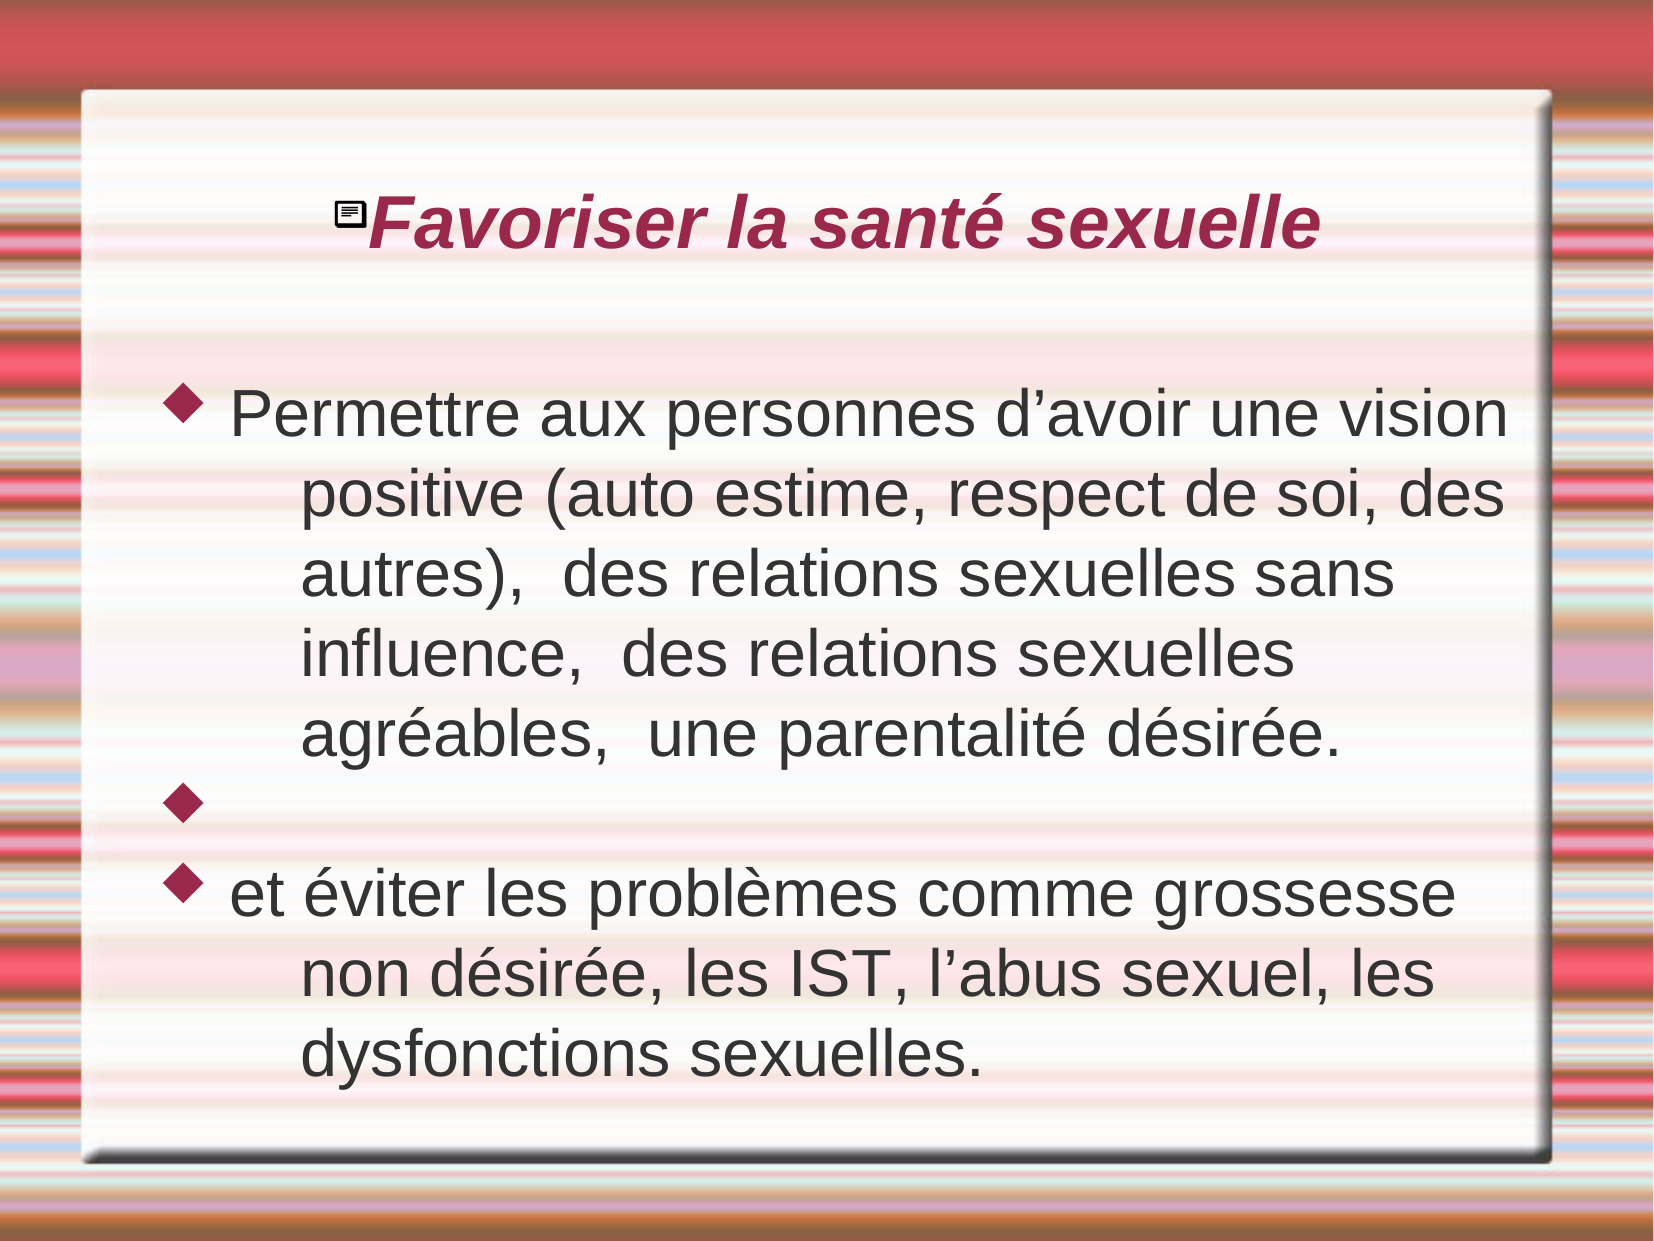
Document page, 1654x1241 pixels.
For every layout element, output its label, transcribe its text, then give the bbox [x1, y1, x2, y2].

title Favoriser la santé sexuelle [121, 114, 1534, 322]
list Permettre aux personnes d’avoir une vision positive (auto estime, respect de soi, des autres), des relations sexuelles sans influence, des relations sexuelles agréables, une parentalité désirée. et éviter les problèmes comme grossesse non désirée, les IST, l’abus sexuel, les dysfonctions sexuelles. [134, 289, 1516, 1132]
